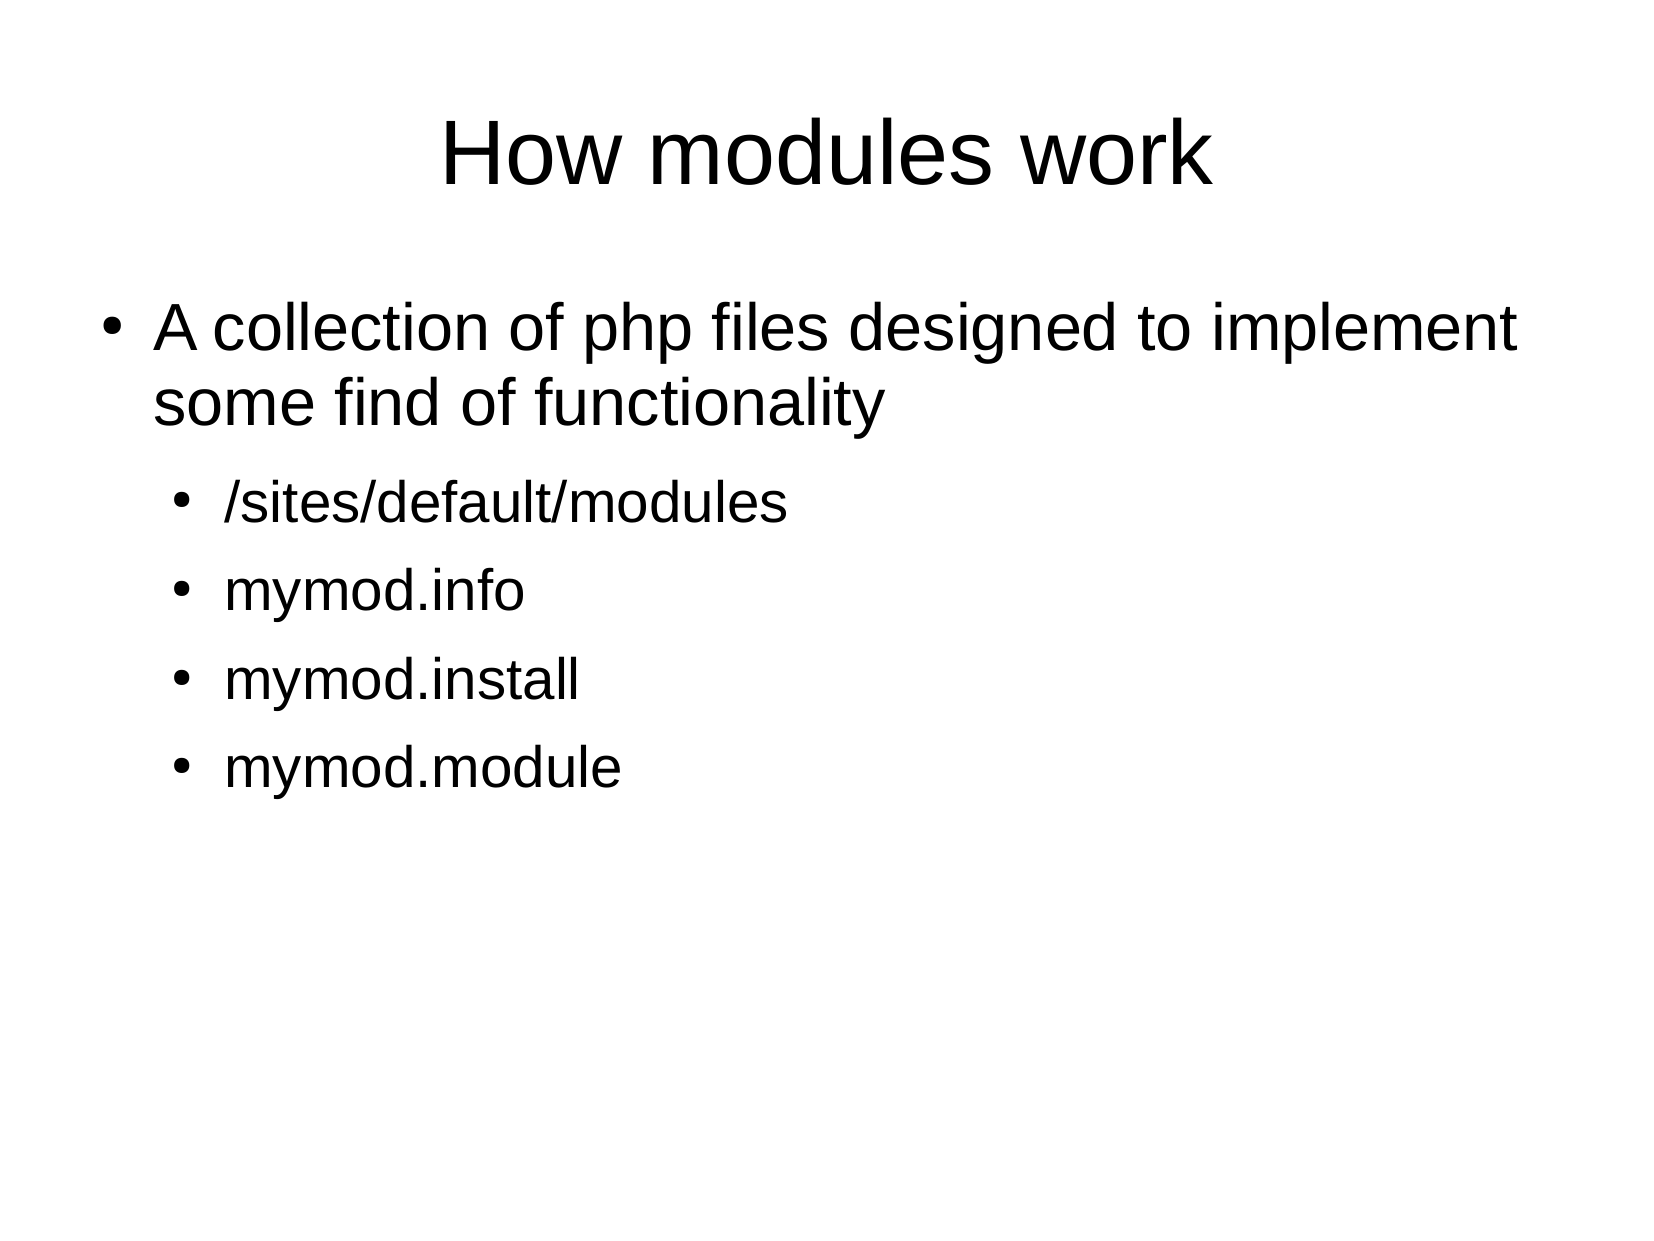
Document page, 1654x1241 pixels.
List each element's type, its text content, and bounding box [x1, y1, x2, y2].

title How modules work [82, 49, 1571, 257]
list A collection of php files designed to implement some find of functionality /sites/default/modules mymod.info mymod.install mymod.module [82, 290, 1571, 1109]
